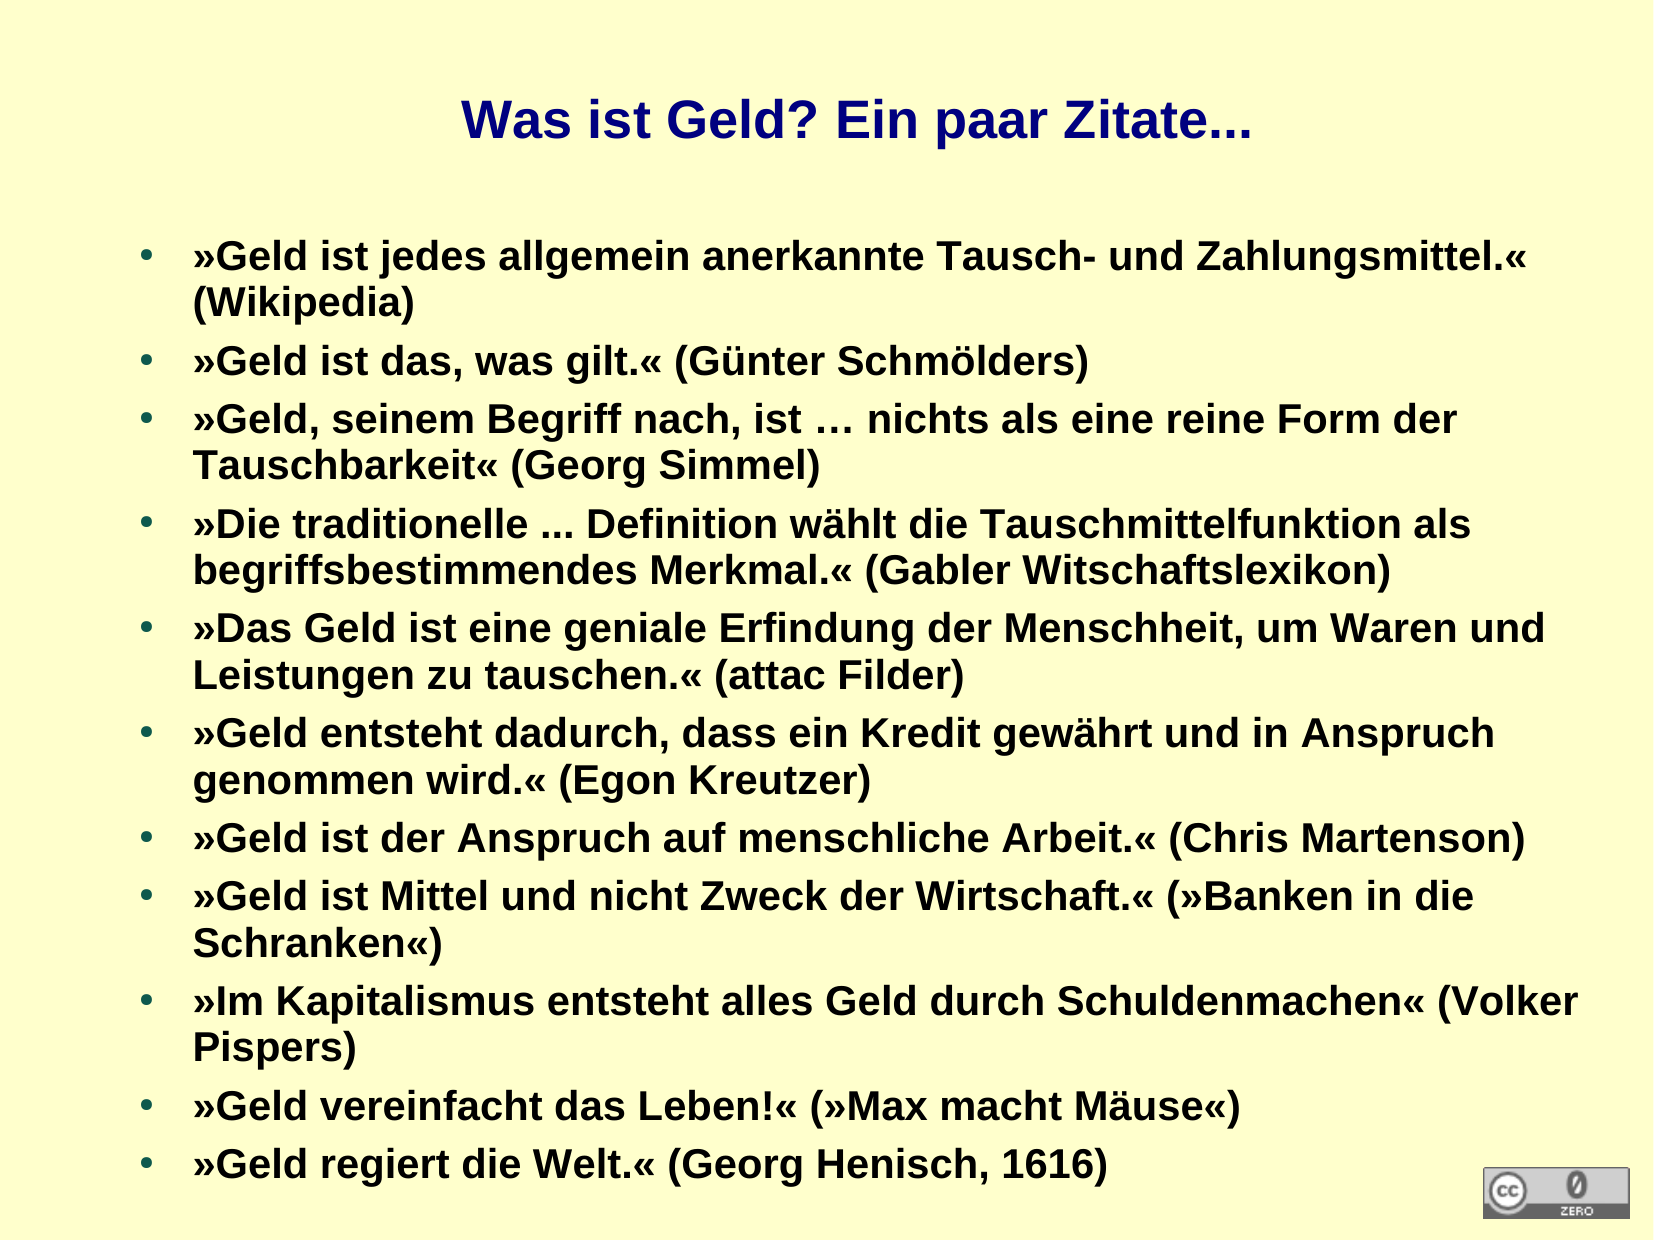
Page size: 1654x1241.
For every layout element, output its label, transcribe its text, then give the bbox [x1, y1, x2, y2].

picture [1483, 1167, 1630, 1219]
title Was ist Geld? Ein paar Zitate... [121, 61, 1595, 178]
list »Geld ist jedes allgemein anerkannte Tausch- und Zahlungsmittel.« (Wikipedia) »Geld ist das, was gilt.« (Günter Schmölders) »Geld, seinem Begriff nach, ist … nichts als eine reine Form der Tauschbarkeit« (Georg Simmel) »Die traditionelle ... Definition wählt die Tauschmittelfunktion als begriffsbestimmendes Merkmal.« (Gabler Witschaftslexikon) »Das Geld ist eine geniale Erfindung der Menschheit, um Waren und Leistungen zu tauschen.« (attac Filder) »Geld entsteht dadurch, dass ein Kredit gewährt und in Anspruch genommen wird.« (Egon Kreutzer) »Geld ist der Anspruch auf menschliche Arbeit.« (Chris Martenson) »Geld ist Mittel und nicht Zweck der Wirtschaft.« (»Banken in die Schranken«) »Im Kapitalismus entsteht alles Geld durch Schuldenmachen« (Volker Pispers) »Geld vereinfacht das Leben!« (»Max macht Mäuse«) »Geld regiert die Welt.« (Georg Henisch, 1616) [121, 232, 1595, 1197]
